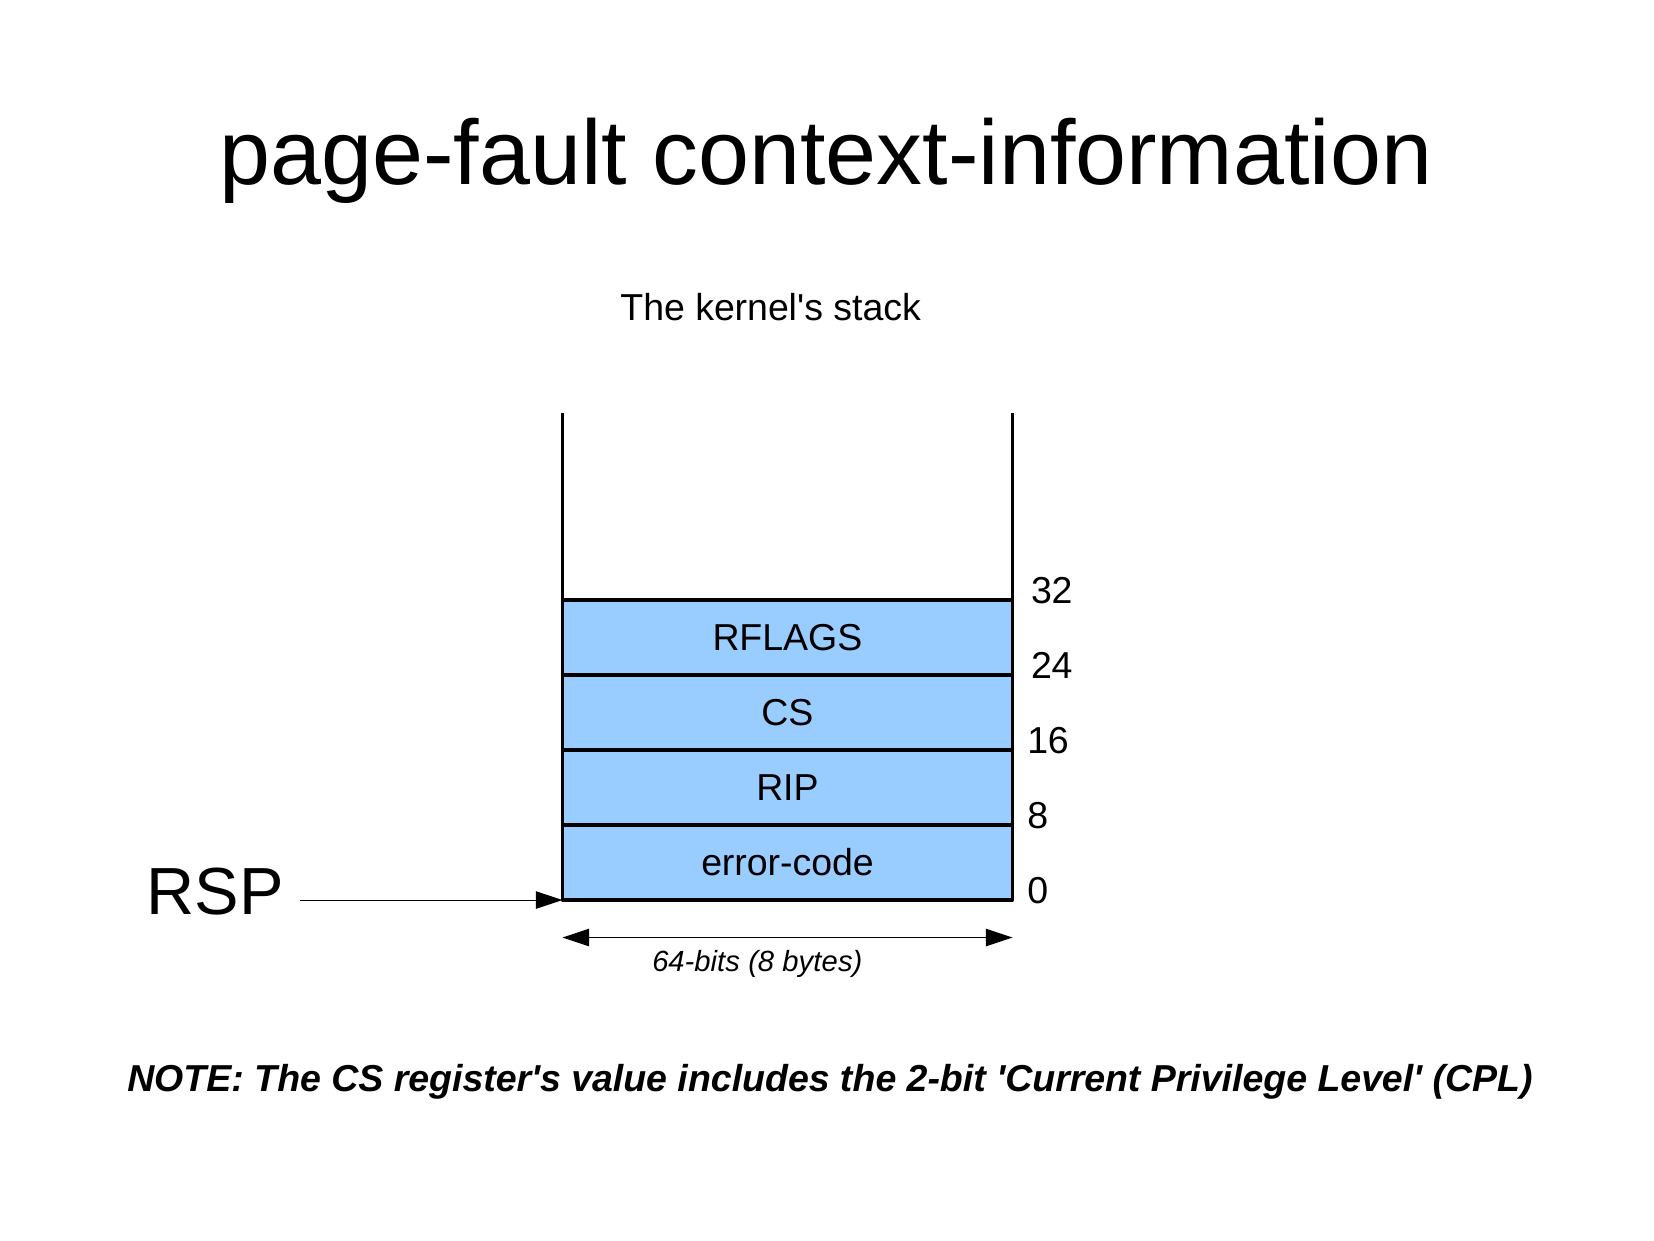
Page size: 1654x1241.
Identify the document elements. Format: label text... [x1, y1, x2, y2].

text_box The kernel's stack [604, 277, 938, 338]
text_box 0 [1012, 862, 1063, 920]
text_box RFLAGS [562, 600, 1013, 676]
text_box 16 [1012, 712, 1084, 770]
text_box error-code [562, 826, 1013, 901]
text_box RSP [130, 844, 301, 938]
text_box 32 [1016, 562, 1088, 620]
text_box RIP [562, 751, 1013, 826]
text_box 24 [1016, 637, 1088, 695]
text_box CS [562, 676, 1013, 751]
text_box NOTE: The CS register's value includes the 2-bit 'Current Privilege Level' (CPL) [112, 1050, 1560, 1107]
title page-fault context-information [82, 49, 1571, 257]
text_box 8 [1012, 787, 1063, 845]
text_box 64-bits (8 bytes) [637, 938, 878, 986]
